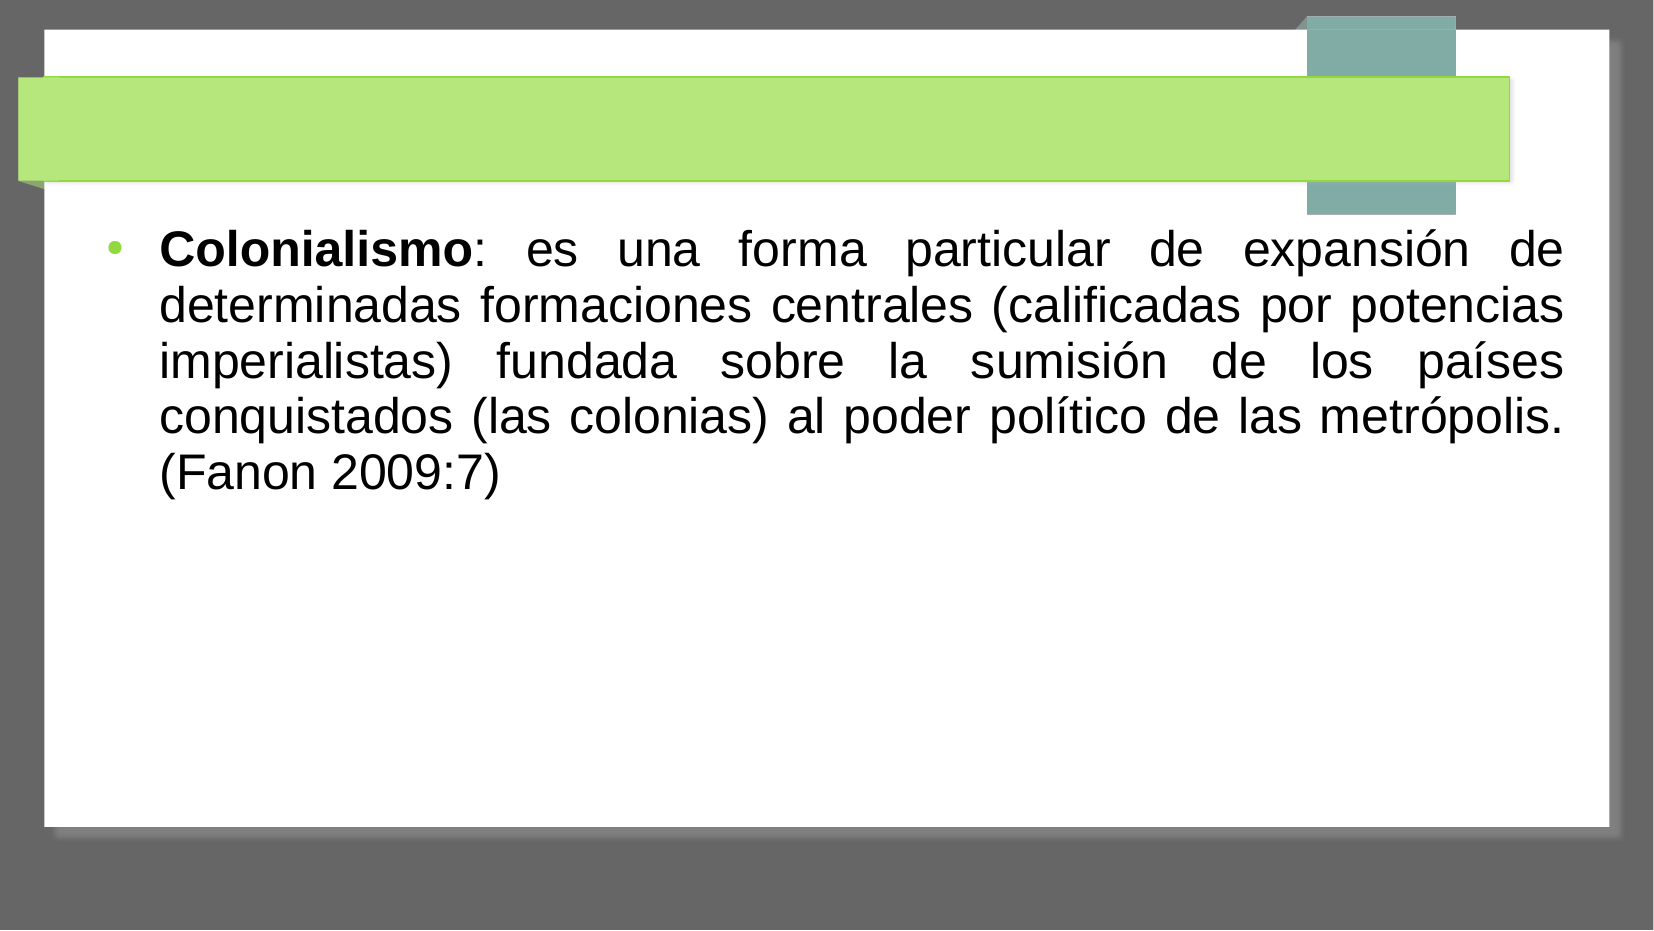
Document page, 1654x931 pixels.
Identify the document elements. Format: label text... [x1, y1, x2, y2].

list Colonialismo: es una forma particular de expansión de determinadas formaciones centrales (calificadas por potencias imperialistas) fundada sobre la sumisión de los países conquistados (las colonias) al poder político de las metrópolis. (Fanon 2009:7) [88, 221, 1565, 504]
